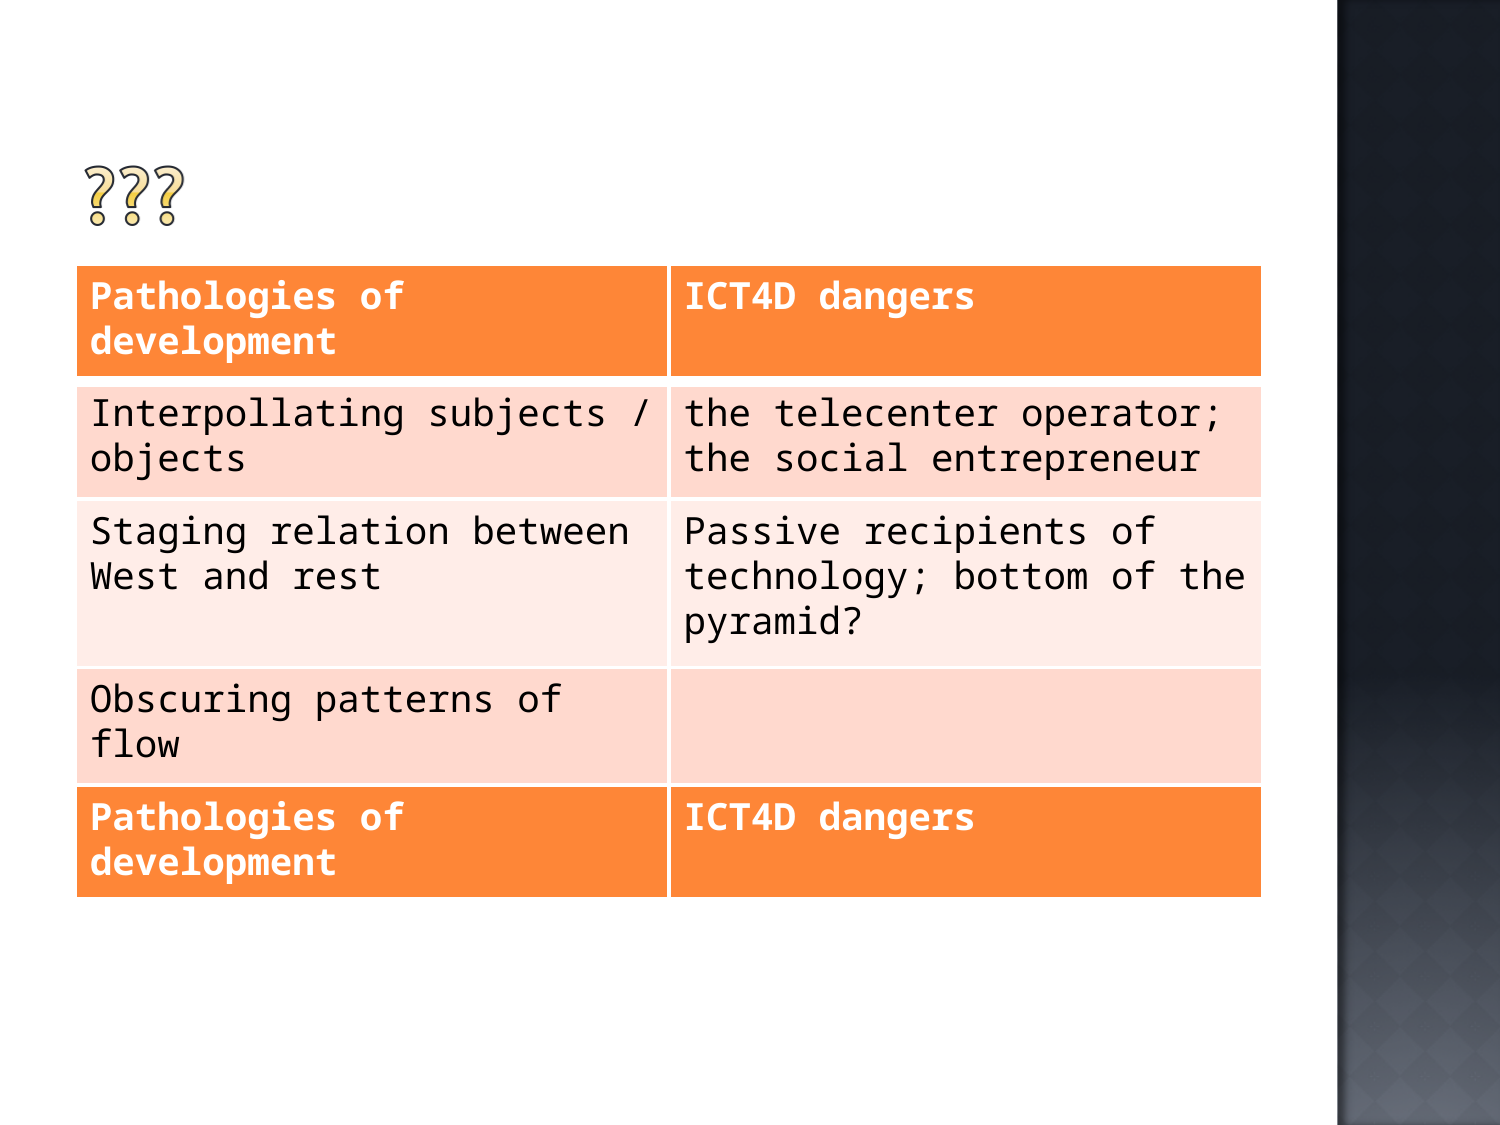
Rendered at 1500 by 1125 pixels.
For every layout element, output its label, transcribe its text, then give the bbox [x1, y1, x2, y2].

table_header Pathologies of development [77, 266, 667, 376]
table_cell Pathologies of development [77, 787, 667, 897]
table_cell Staging relation between West and rest [77, 501, 667, 666]
table_cell Interpollating subjects / objects [77, 387, 667, 497]
table_cell Passive recipients of technology; bottom of the pyramid? [671, 501, 1261, 666]
table_header ICT4D dangers [671, 266, 1261, 376]
table_cell [671, 669, 1261, 783]
table_cell ICT4D dangers [671, 787, 1261, 897]
picture [1337, 0, 1500, 1125]
text_box [73, 52, 1264, 242]
table_cell Obscuring patterns of flow [77, 669, 667, 783]
table_cell the telecenter operator; the social entrepreneur [671, 387, 1261, 497]
